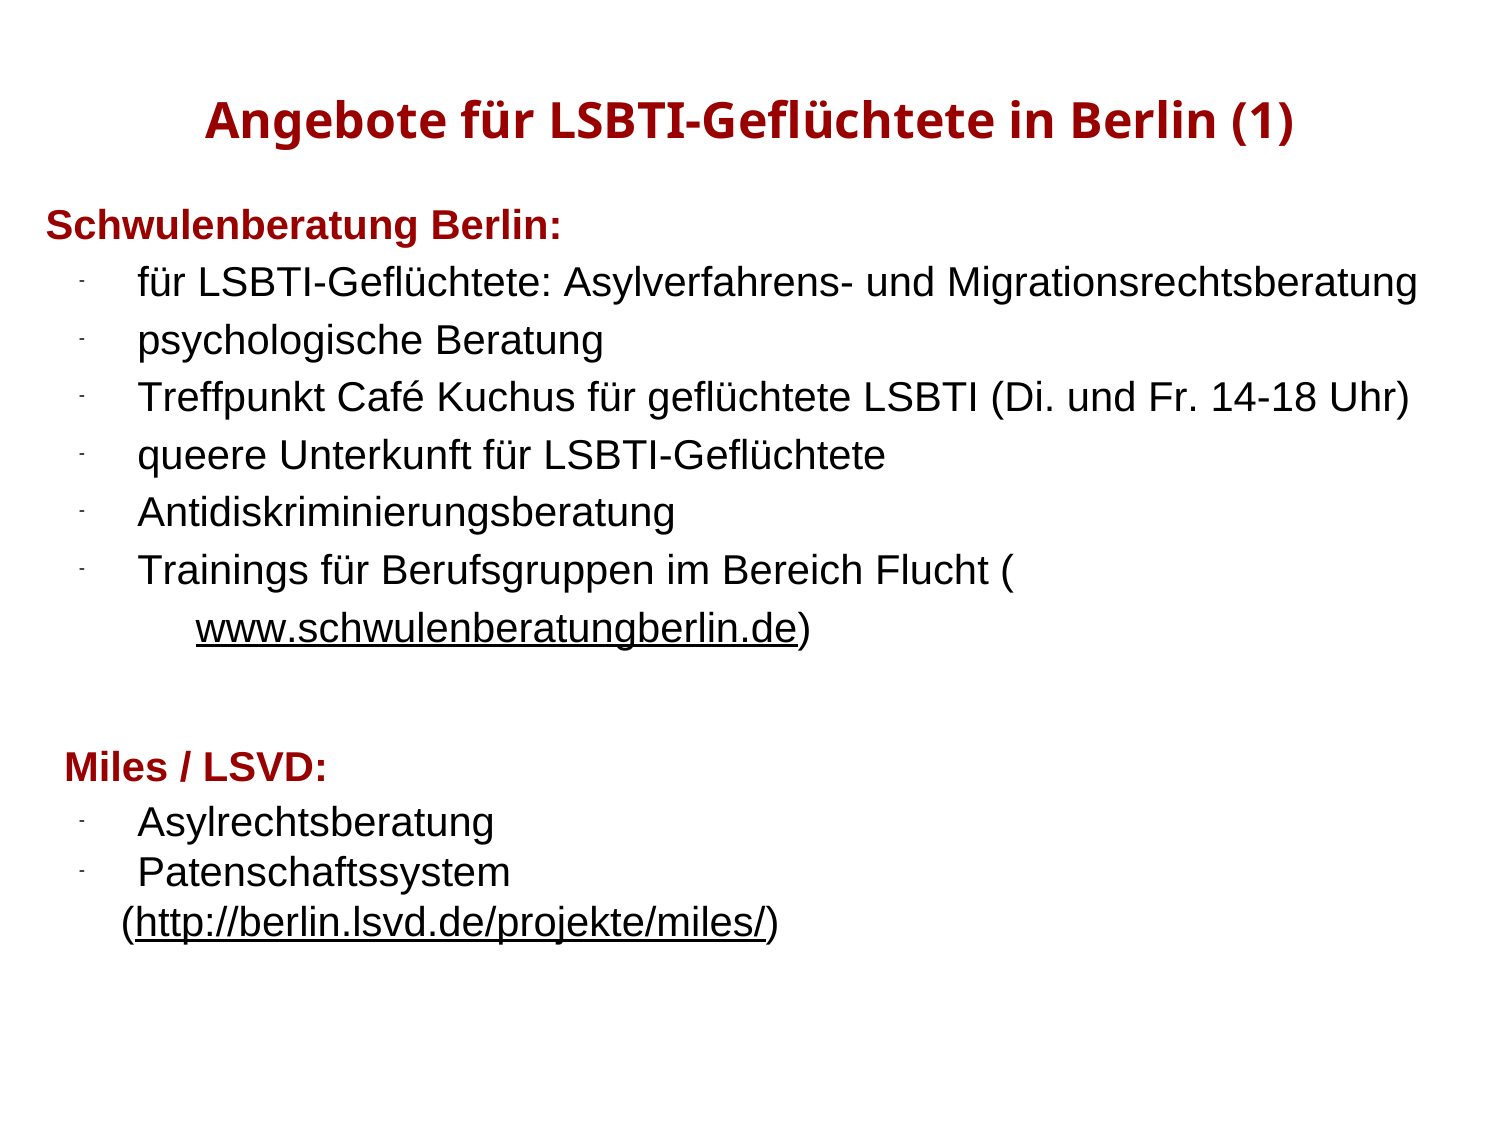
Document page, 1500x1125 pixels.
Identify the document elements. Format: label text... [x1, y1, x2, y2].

text_box Angebote für LSBTI-Geflüchtete in Berlin (1) [49, 73, 1451, 145]
text_box Schwulenberatung Berlin: für LSBTI-Geflüchtete: Asylverfahrens- und Migrationsrechtsberatung psychologische Beratung Treffpunkt Café Kuchus für geflüchtete LSBTI (Di. und Fr. 14-18 Uhr) queere Unterkunft für LSBTI-Geflüchtete Antidiskriminierungsberatung Trainings für Berufsgruppen im Bereich Flucht (www.schwulenberatungberlin.de) Miles / LSVD: Asylrechtsberatung Patenschaftssystem (http://berlin.lsvd.de/projekte/miles/) [45, 172, 1500, 1046]
